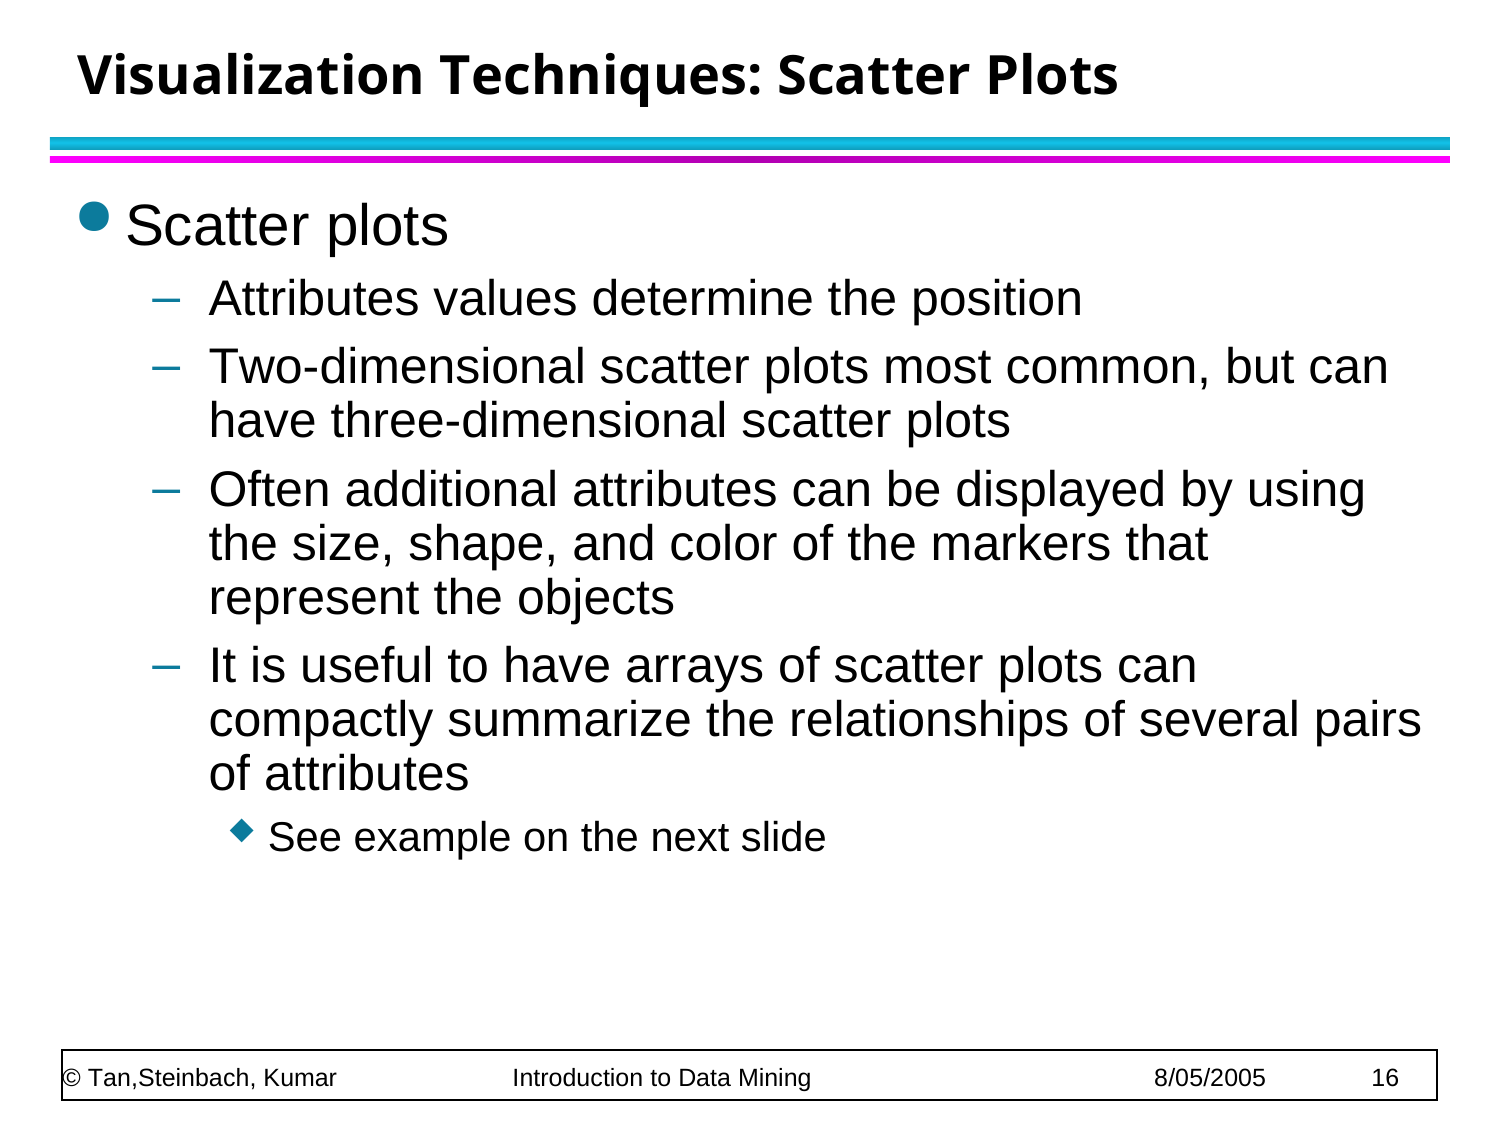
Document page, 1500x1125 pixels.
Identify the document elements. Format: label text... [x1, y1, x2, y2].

title Visualization Techniques: Scatter Plots [62, 22, 1421, 113]
list Scatter plots Attributes values determine the position Two-dimensional scatter plots most common, but can have three-dimensional scatter plots Often additional attributes can be displayed by using the size, shape, and color of the markers that represent the objects It is useful to have arrays of scatter plots can compactly summarize the relationships of several pairs of attributes See example on the next slide [62, 187, 1446, 1026]
